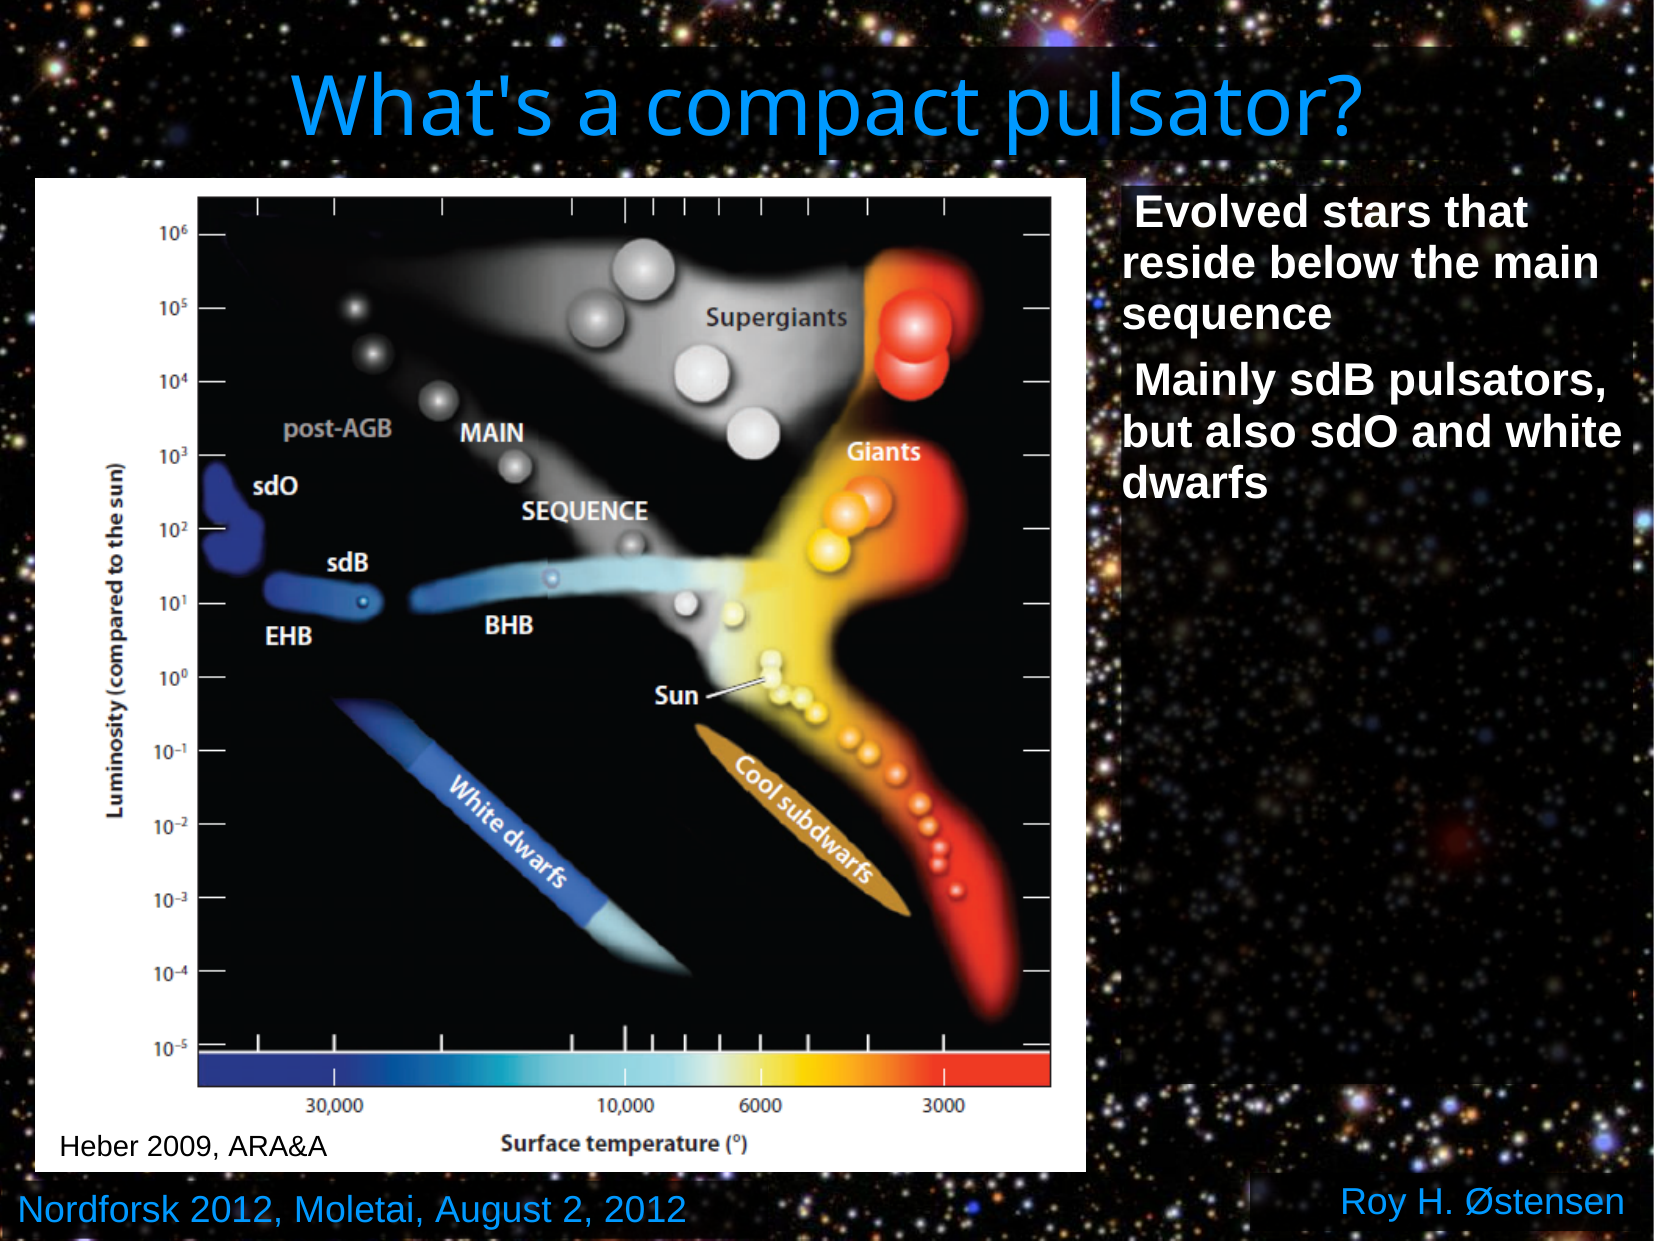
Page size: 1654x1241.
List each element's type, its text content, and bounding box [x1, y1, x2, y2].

title What's a compact pulsator? [121, 51, 1534, 156]
picture [0, 0, 1654, 1241]
text_box Heber 2009, ARA&A [44, 1122, 486, 1171]
list Evolved stars that reside below the main sequence Mainly sdB pulsators, but also sdO and white dwarfs [1121, 185, 1633, 1084]
